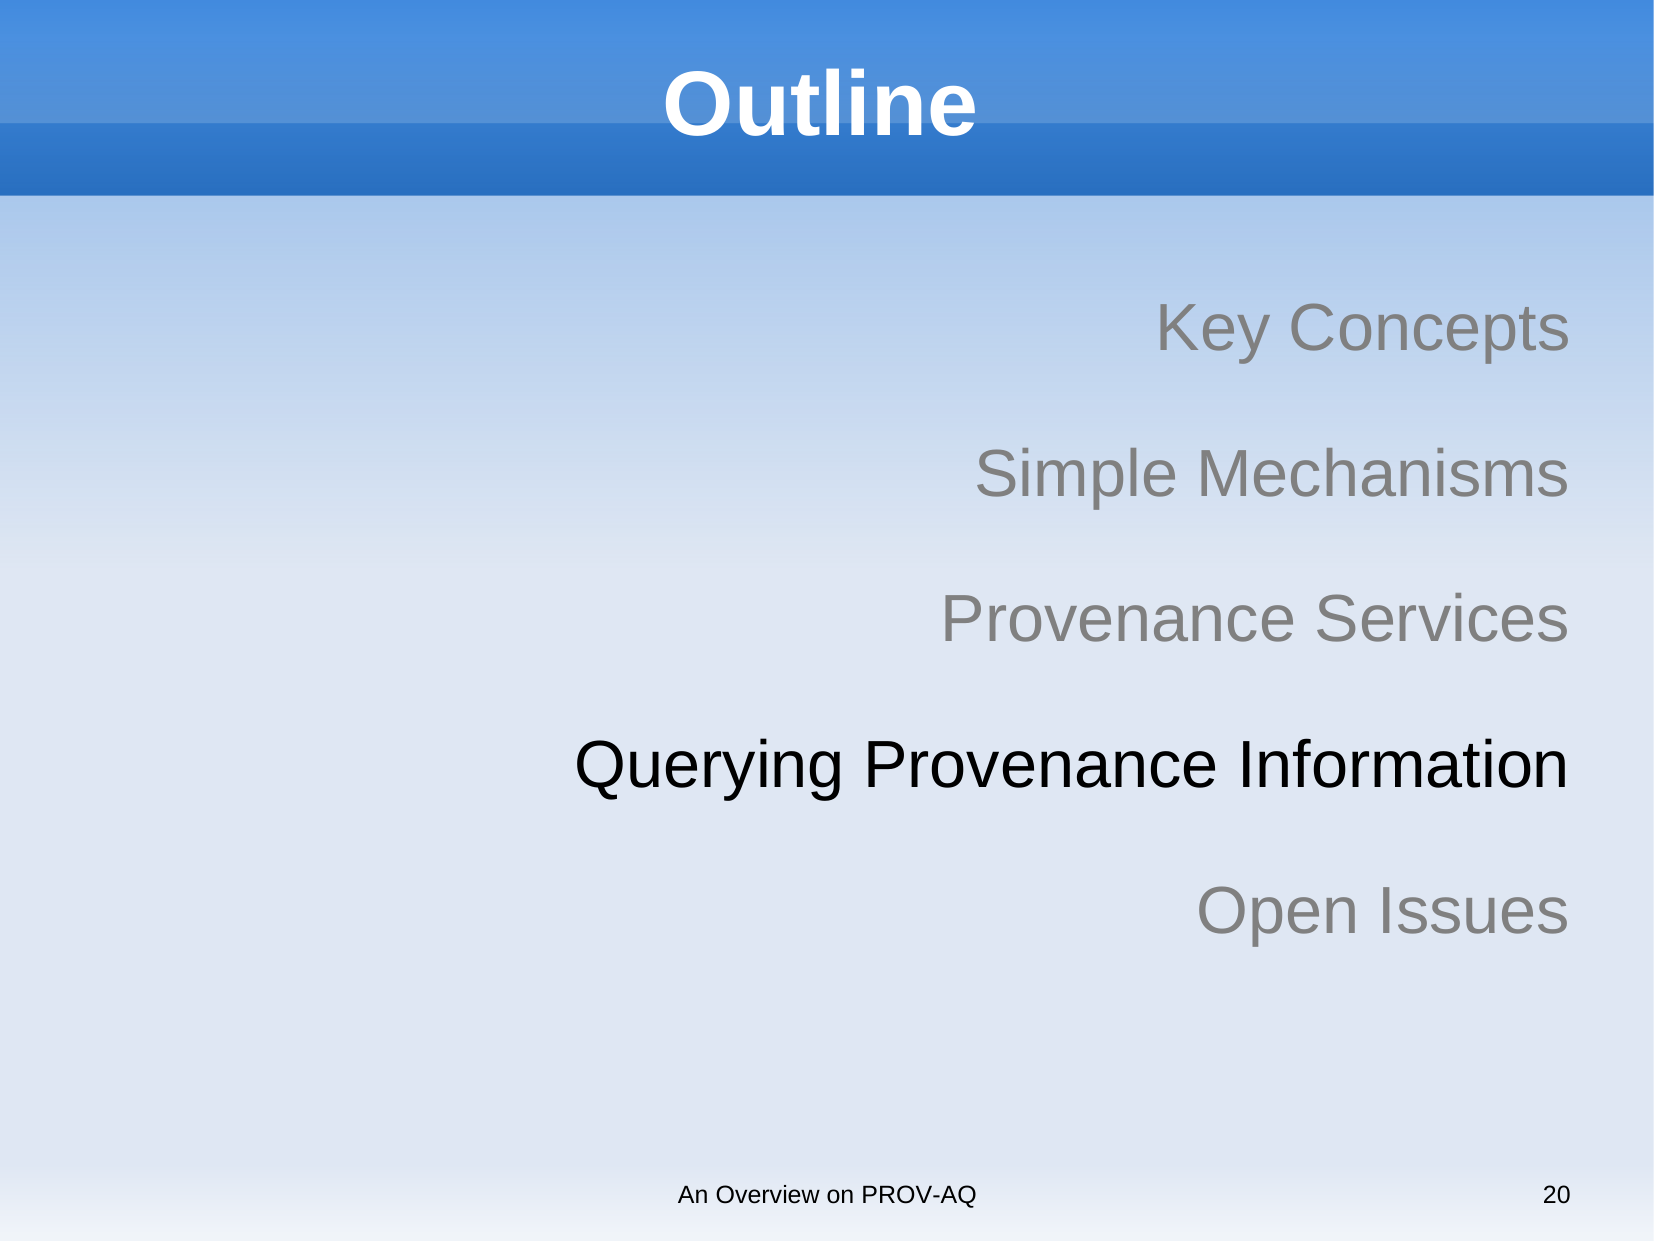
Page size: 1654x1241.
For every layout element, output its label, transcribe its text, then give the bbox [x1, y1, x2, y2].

picture [0, 0, 1654, 1241]
title Outline [76, 0, 1565, 208]
list Key Concepts Simple Mechanisms Provenance Services Querying Provenance Information Open Issues [82, 290, 1571, 1109]
